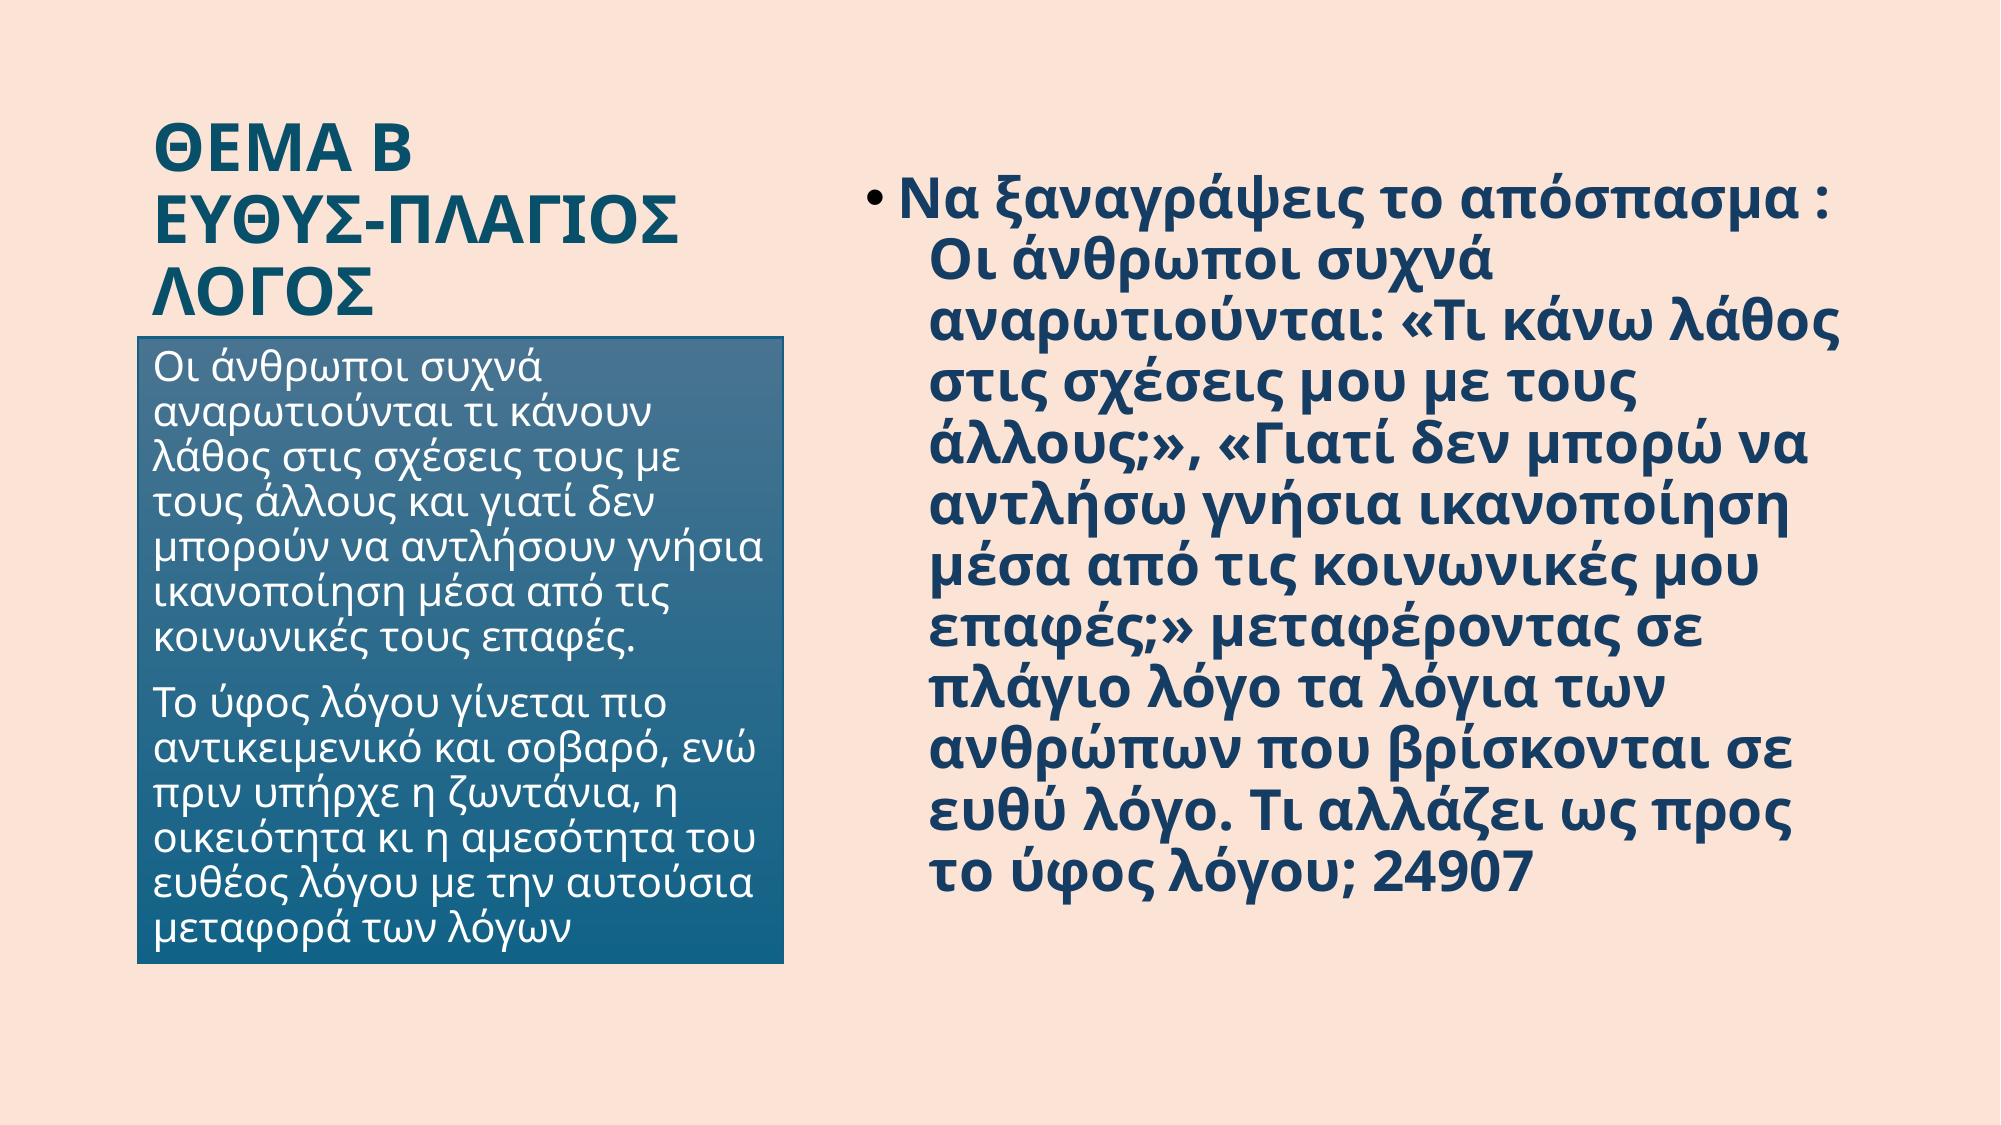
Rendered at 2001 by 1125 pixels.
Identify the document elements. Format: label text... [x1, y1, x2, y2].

title ΘΕΜΑ Β ΕΥΘΥΣ-ΠΛΑΓΙΟΣ ΛΟΓΟΣ [137, 75, 783, 336]
list Οι άνθρωποι συχνά αναρωτιούνται τι κάνουν λάθος στις σχέσεις τους με τους άλλους και γιατί δεν μπορούν να αντλήσουν γνήσια ικανοποίηση μέσα από τις κοινωνικές τους επαφές. Το ύφος λόγου γίνεται πιο αντικειμενικό και σοβαρό, ενώ πριν υπήρχε η ζωντάνια, η οικειότητα κι η αμεσότητα του ευθέος λόγου με την αυτούσια μεταφορά των λόγων [137, 337, 783, 963]
list Να ξαναγράψεις το απόσπασμα : Οι άνθρωποι συχνά αναρωτιούνται: «Τι κάνω λάθος στις σχέσεις μου με τους άλλους;», «Γιατί δεν μπορώ να αντλήσω γνήσια ικανοποίηση μέσα από τις κοινωνικές μου επαφές;» μεταφέροντας σε πλάγιο λόγο τα λόγια των ανθρώπων που βρίσκονται σε ευθύ λόγο. Τι αλλάζει ως προς το ύφος λόγου; 24907 [850, 161, 1863, 962]
